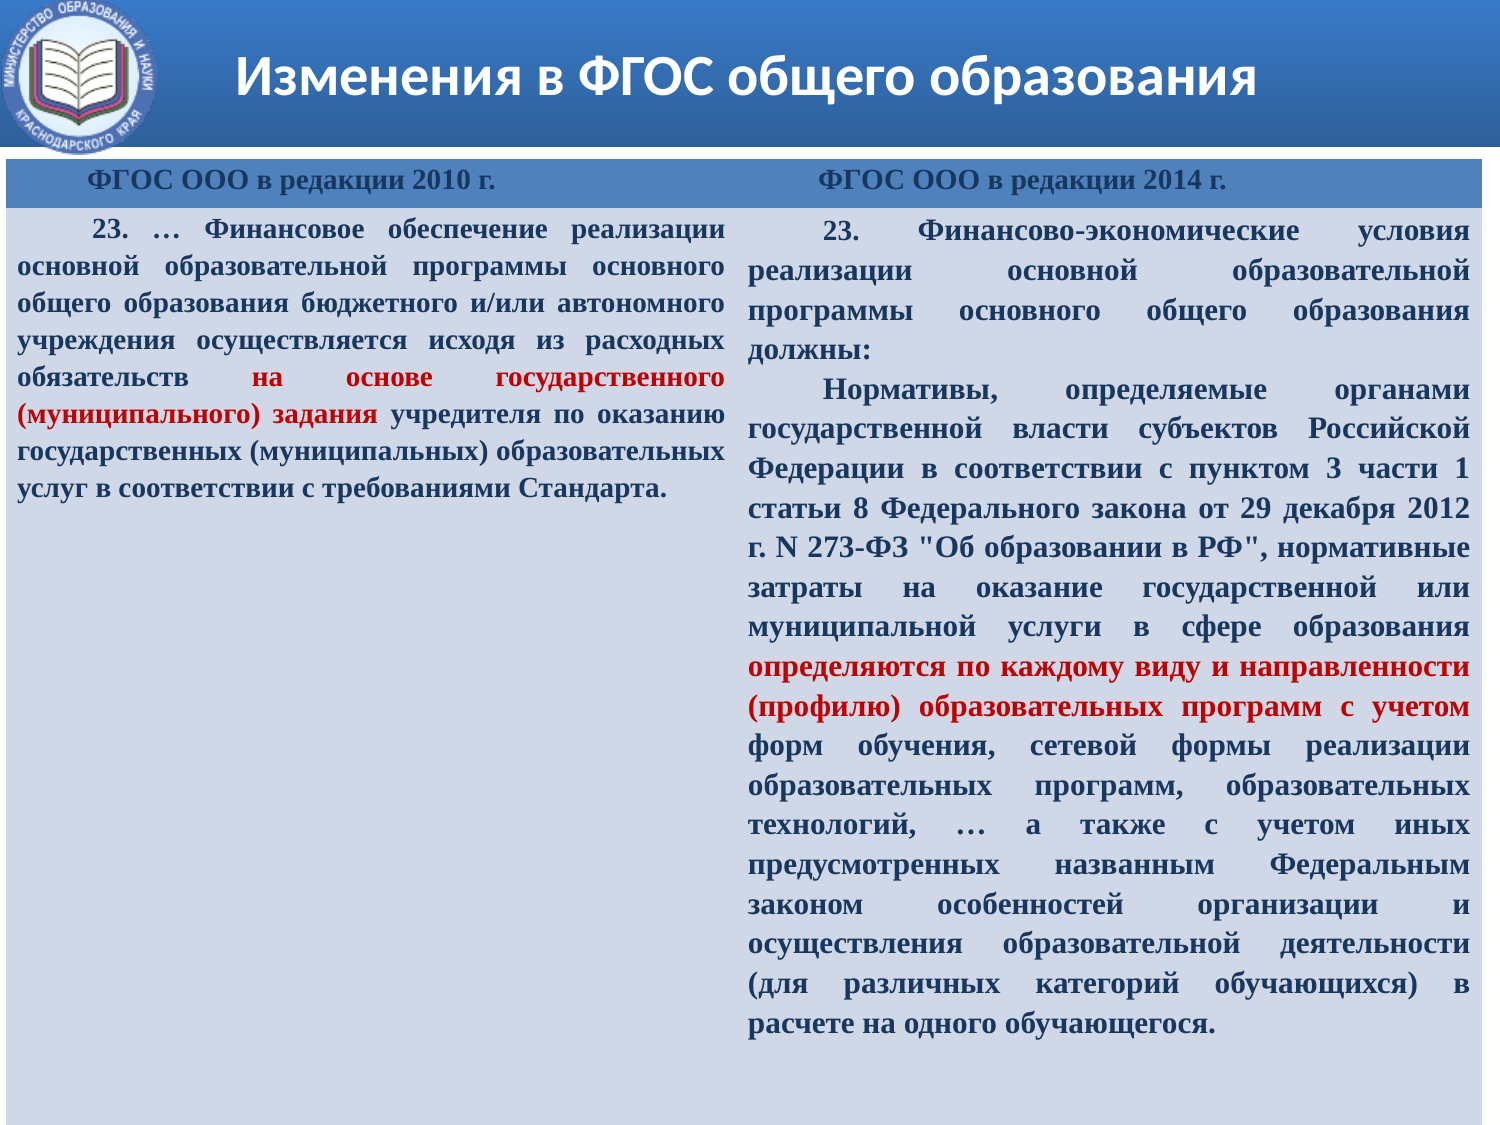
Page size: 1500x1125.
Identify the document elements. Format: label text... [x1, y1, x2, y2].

table_cell 23. Финансово-экономические условия реализации основной образовательной программы основного общего образования должны: Нормативы, определяемые органами государственной власти субъектов Российской Федерации в соответствии с пунктом 3 части 1 статьи 8 Федерального закона от 29 декабря 2012 г. N 273-ФЗ "Об образовании в РФ", нормативные затраты на оказание государственной или муниципальной услуги в сфере образования определяются по каждому виду и направленности (профилю) образовательных программ с учетом форм обучения, сетевой формы реализации образовательных программ, образовательных технологий, … а также с учетом иных предусмотренных названным Федеральным законом особенностей организации и осуществления образовательной деятельности (для различных категорий обучающихся) в расчете на одного обучающегося. [737, 208, 1482, 1125]
picture [0, 0, 157, 155]
table_cell 23. … Финансовое обеспечение реализации основной образовательной программы основного общего образования бюджетного и/или автономного учреждения осуществляется исходя из расходных обязательств на основе государственного (муниципального) задания учредителя по оказанию государственных (муниципальных) образовательных услуг в соответствии с требованиями Стандарта. [6, 208, 737, 1125]
table_header ФГОС ООО в редакции 2010 г. [6, 159, 737, 208]
table_header ФГОС ООО в редакции 2014 г. [737, 159, 1482, 208]
text_box Изменения в ФГОС общего образования [157, 0, 1500, 147]
